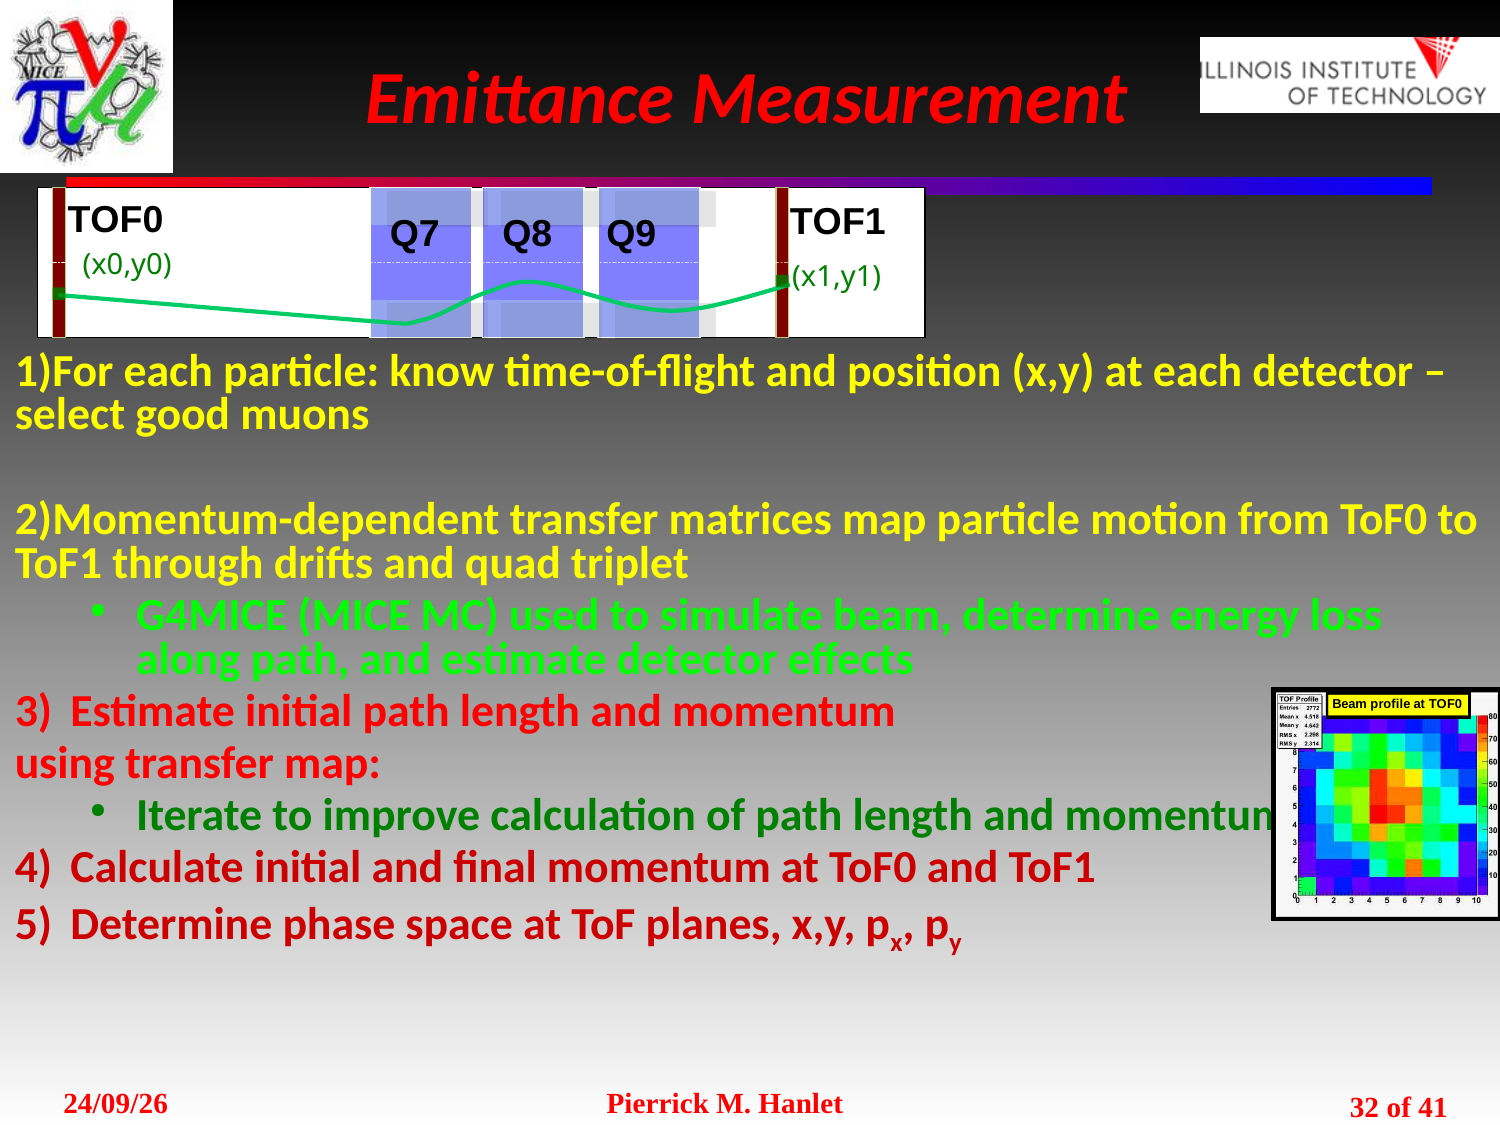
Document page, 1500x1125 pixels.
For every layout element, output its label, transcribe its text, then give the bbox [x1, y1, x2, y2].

text_box Q9 [591, 205, 676, 263]
text_box (x1,y1) [777, 249, 938, 301]
text_box TOF1 [775, 193, 901, 251]
picture [1259, 37, 1500, 113]
picture [0, 0, 173, 173]
picture [1275, 691, 1498, 917]
text_box TOF0 [52, 191, 179, 250]
text_box [37, 187, 925, 338]
text_box Q8 [487, 205, 571, 263]
title Emittance Measurement [234, 0, 1259, 194]
list For each particle: know time-of-flight and position (x,y) at each detector – select good muons Momentum-dependent transfer matrices map particle motion from ToF0 to ToF1 through drifts and quad triplet G4MICE (MICE MC) used to simulate beam, determine energy loss along path, and estimate detector effects Estimate initial path length and momentum using transfer map: Iterate to improve calculation of path length and momentum Calculate initial and final momentum at ToF0 and ToF1 Determine phase space at ToF planes, x,y, px, py [0, 343, 1500, 1051]
text_box (x0,y0) [67, 237, 226, 288]
text_box Q7 [375, 205, 487, 263]
